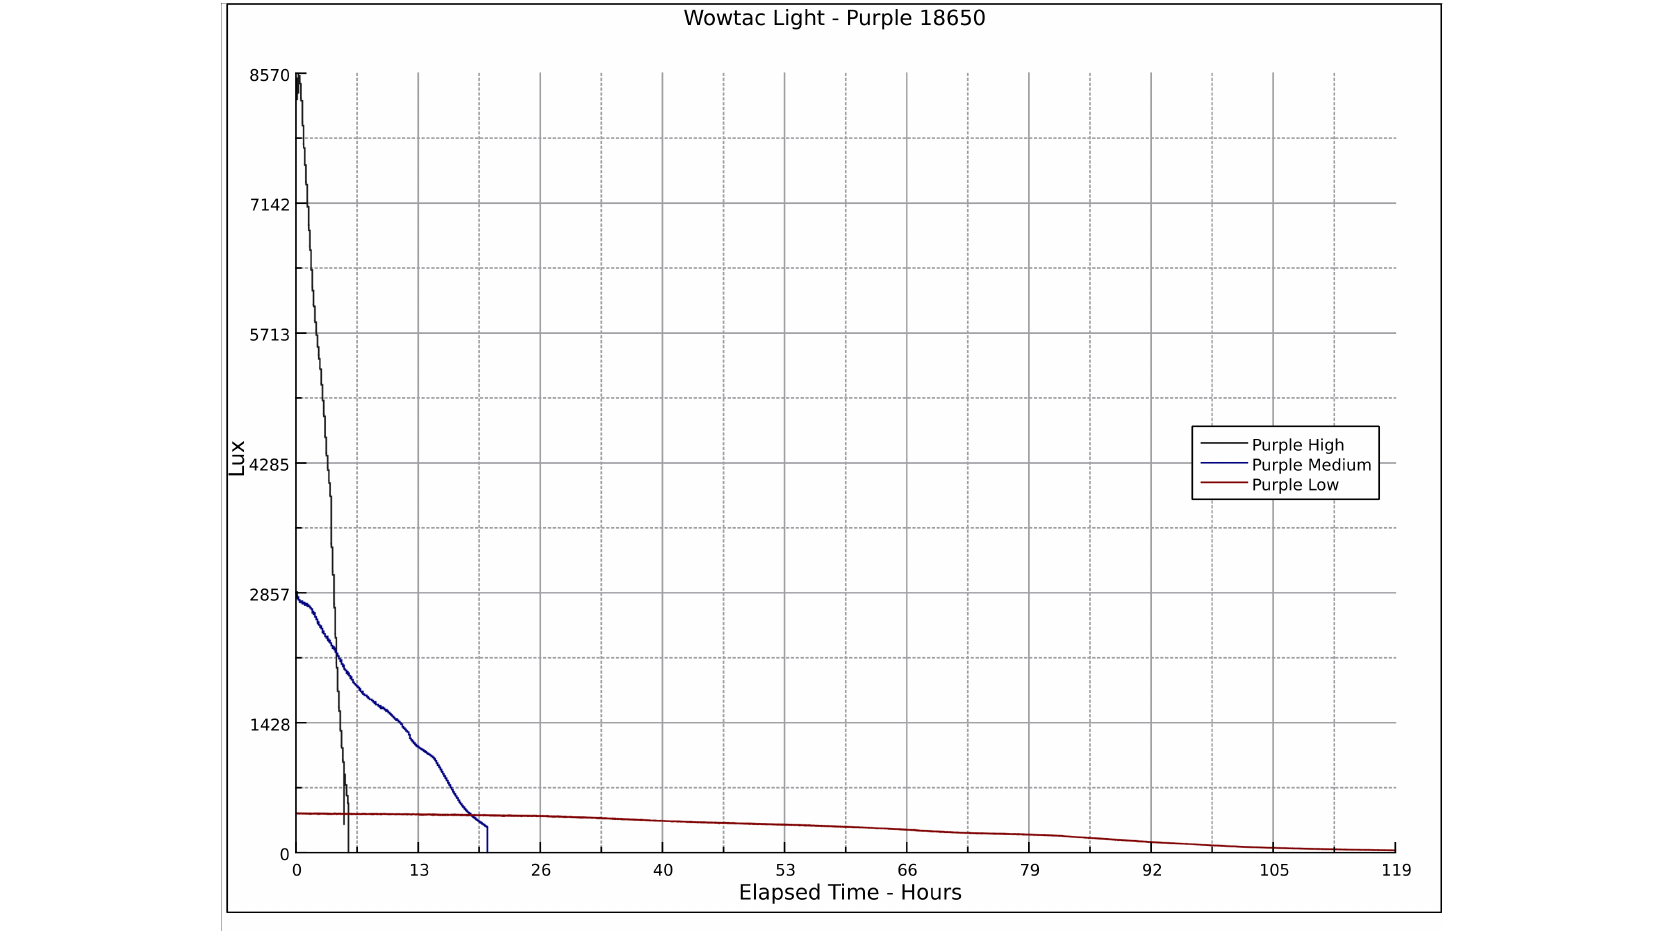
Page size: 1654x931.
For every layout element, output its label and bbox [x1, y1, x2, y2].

picture [221, 3, 1443, 931]
